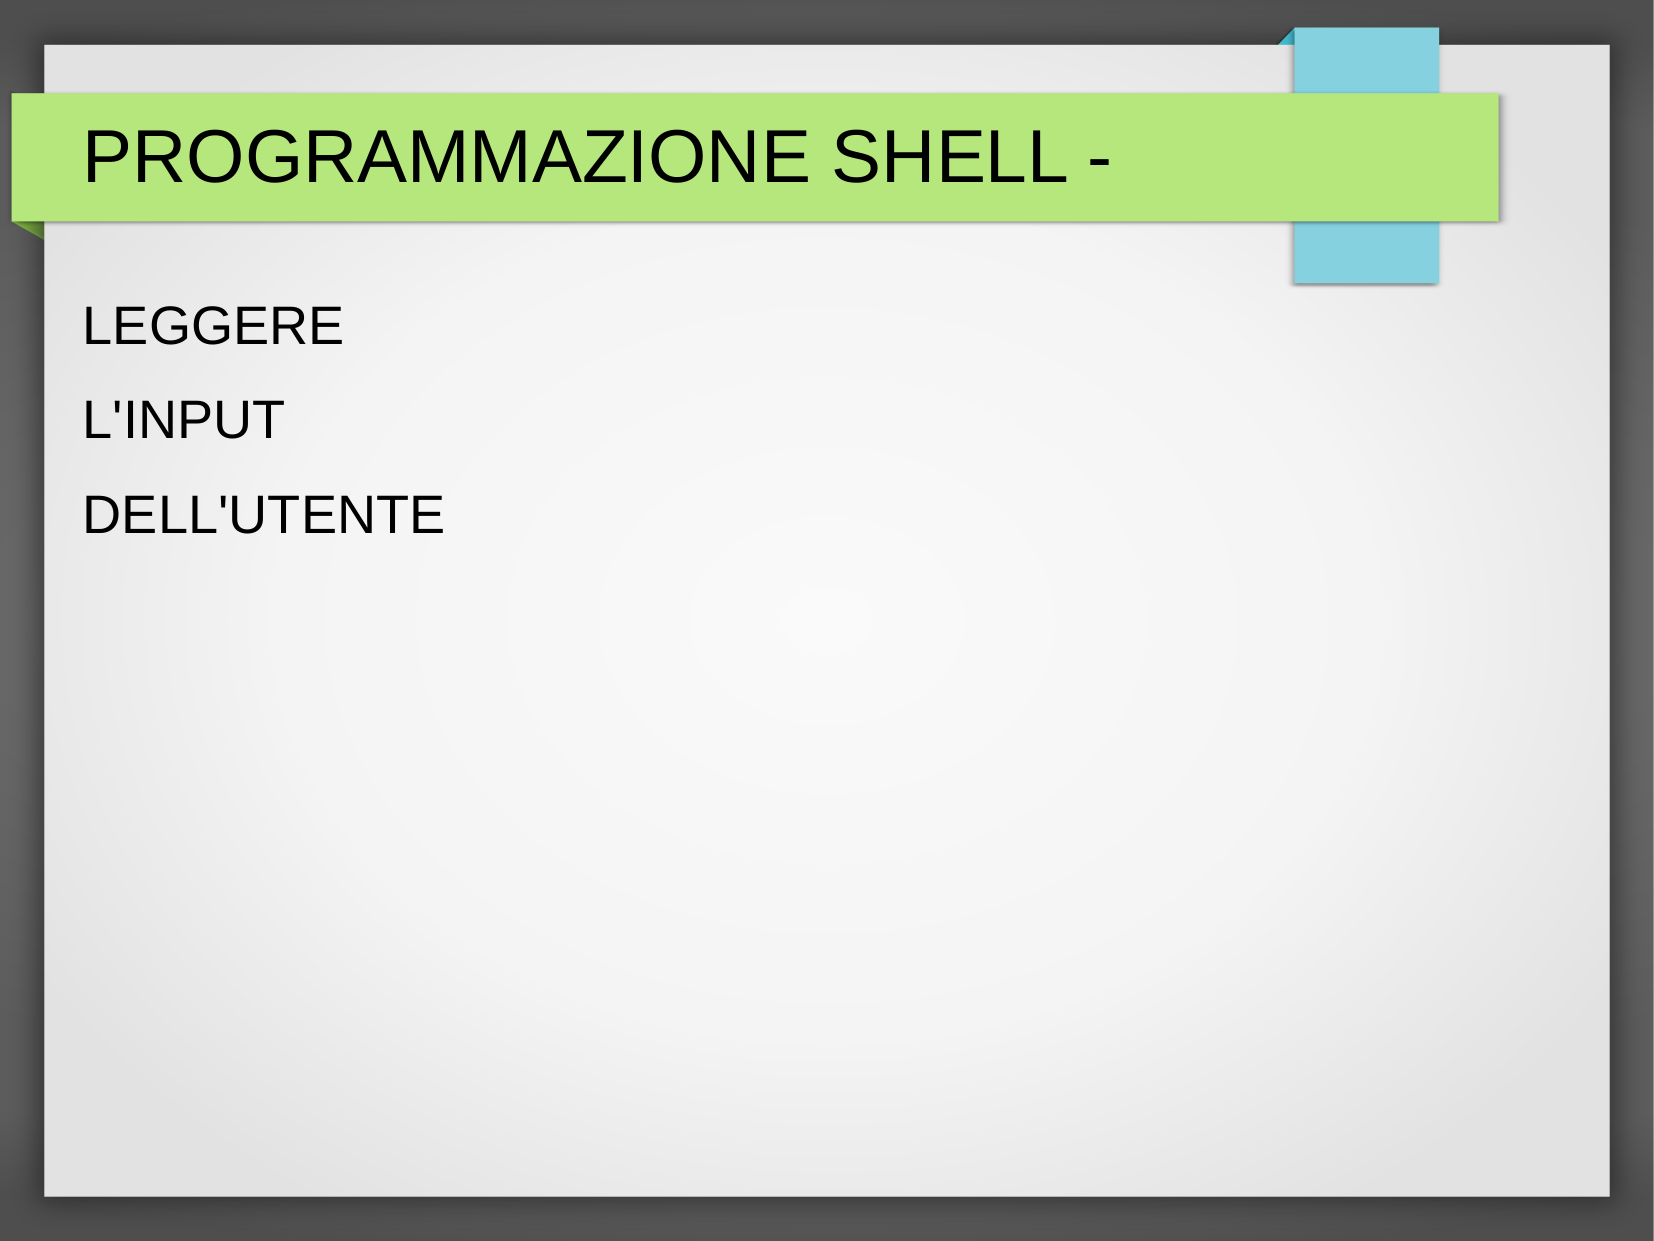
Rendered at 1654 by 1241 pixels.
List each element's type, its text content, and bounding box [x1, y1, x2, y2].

title PROGRAMMAZIONE SHELL - [82, 49, 1571, 257]
picture [0, 0, 1654, 1241]
list LEGGERE L'INPUT DELL'UTENTE [82, 290, 1571, 1010]
